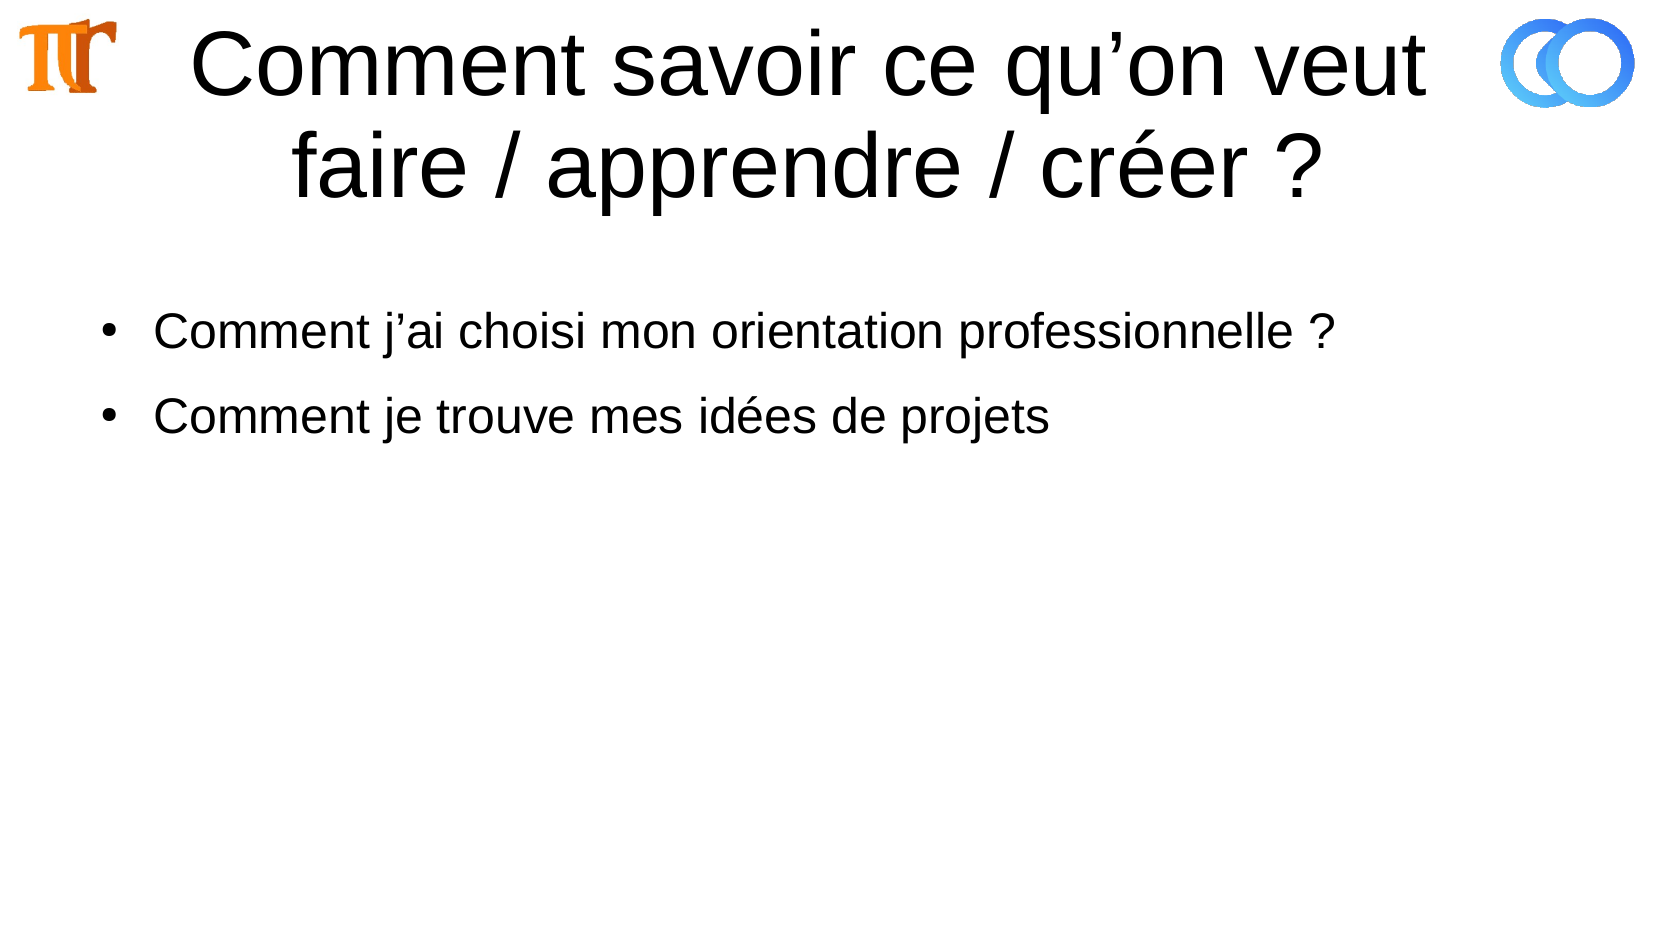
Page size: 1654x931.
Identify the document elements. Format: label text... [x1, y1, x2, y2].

picture [1450, 0, 1654, 142]
list Comment j’ai choisi mon orientation professionnelle ? Comment je trouve mes idées de projets [82, 217, 1571, 758]
picture [17, 5, 119, 107]
title Comment savoir ce qu’on veut faire / apprendre / créer ? [64, 12, 1554, 218]
